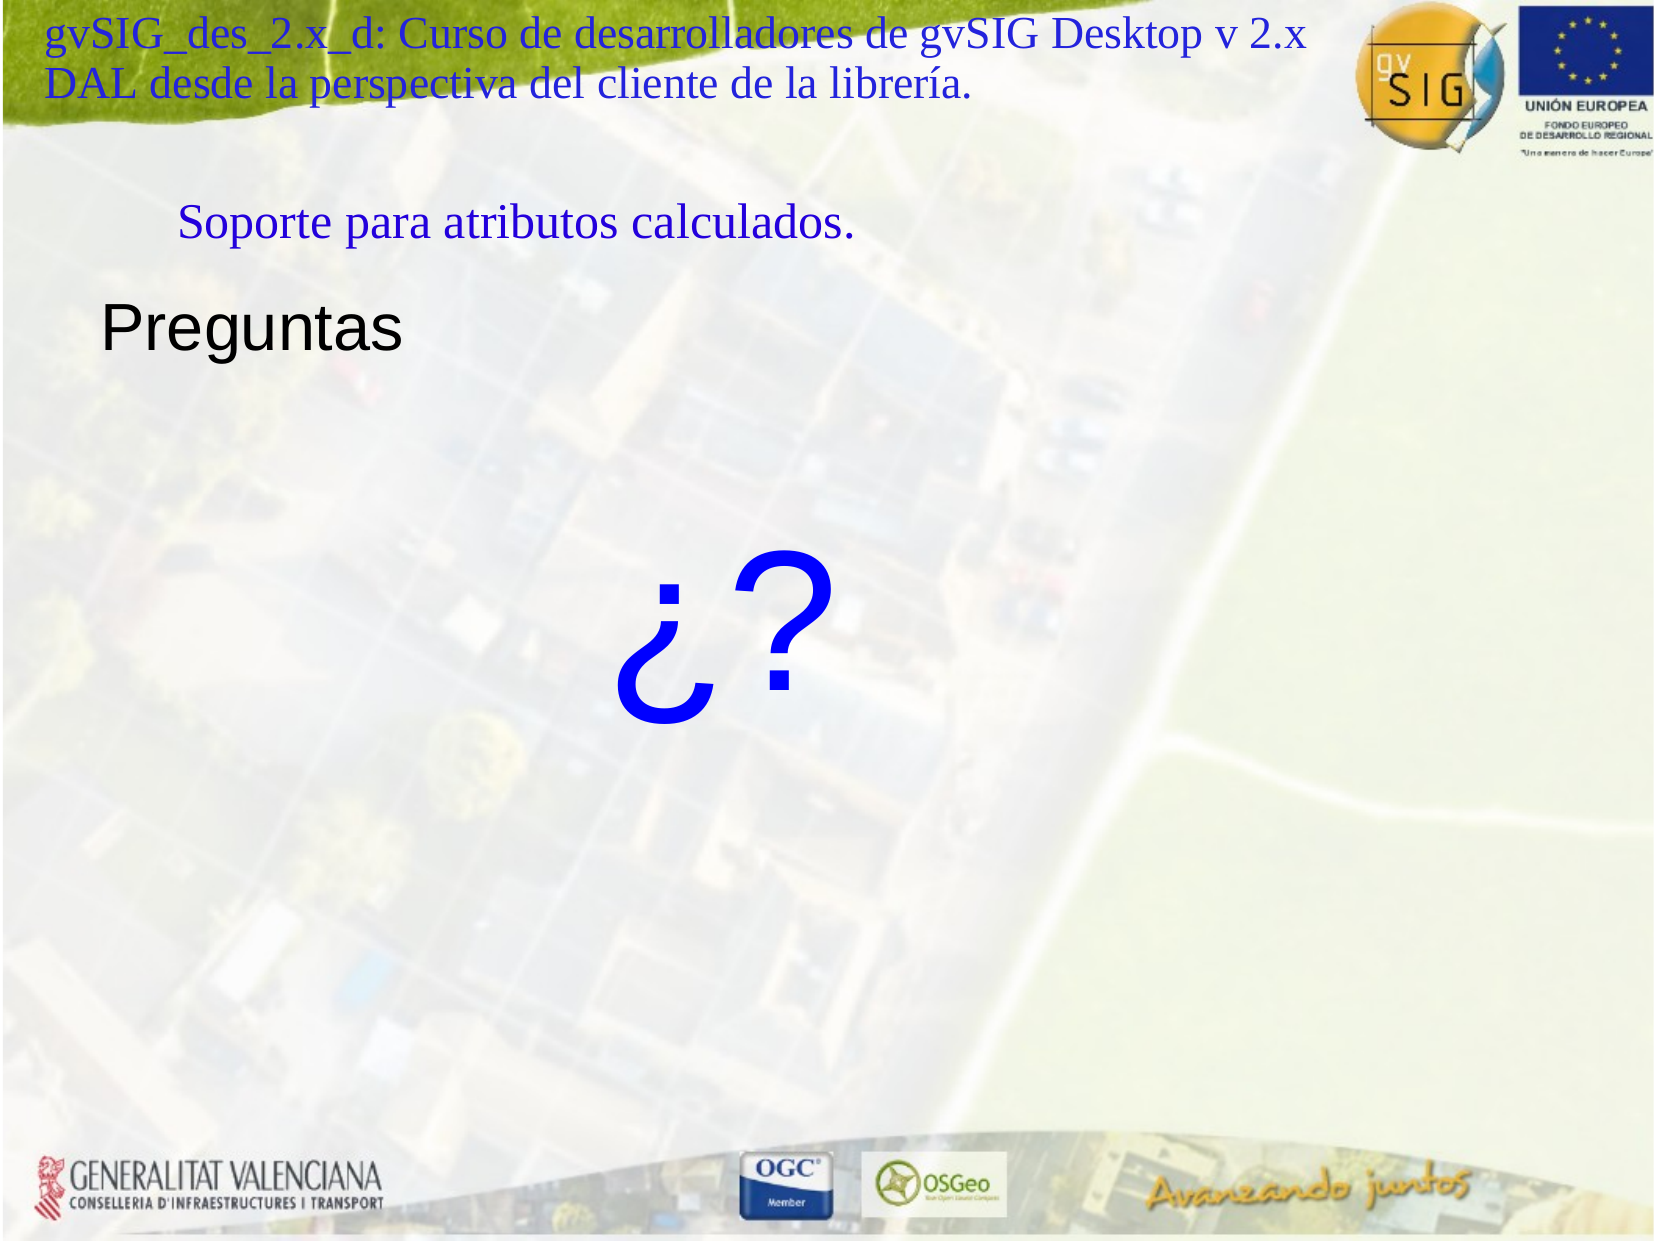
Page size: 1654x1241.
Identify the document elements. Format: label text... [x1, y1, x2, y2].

list Preguntas [82, 290, 1571, 1010]
picture [2, 0, 1654, 1241]
title Soporte para atributos calculados. [177, 88, 1329, 290]
text_box ¿? [590, 501, 886, 741]
